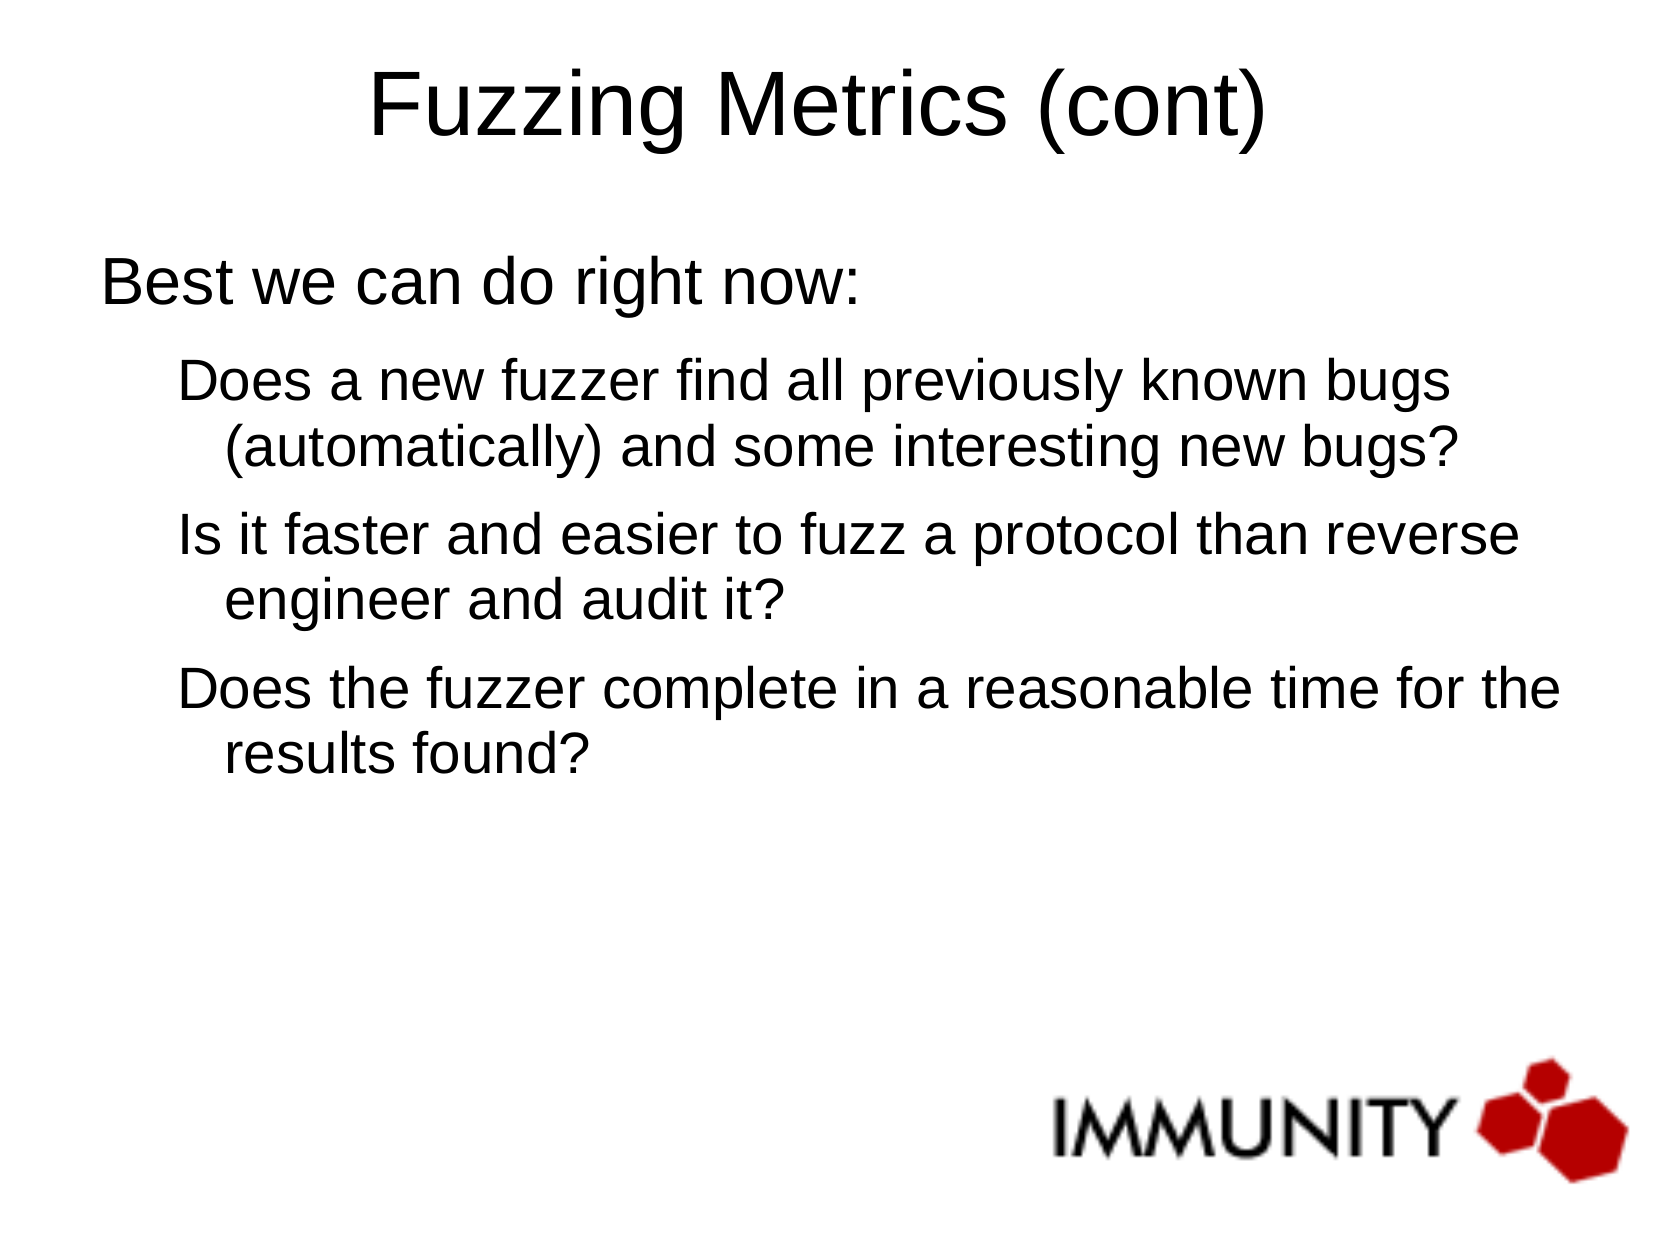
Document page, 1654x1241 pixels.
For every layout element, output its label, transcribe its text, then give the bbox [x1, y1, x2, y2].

picture [1006, 1017, 1654, 1241]
list Best we can do right now: Does a new fuzzer find all previously known bugs (automatically) and some interesting new bugs? Is it faster and easier to fuzz a protocol than reverse engineer and audit it? Does the fuzzer complete in a reasonable time for the results found? [82, 243, 1571, 1109]
title Fuzzing Metrics (cont) [75, 0, 1564, 208]
